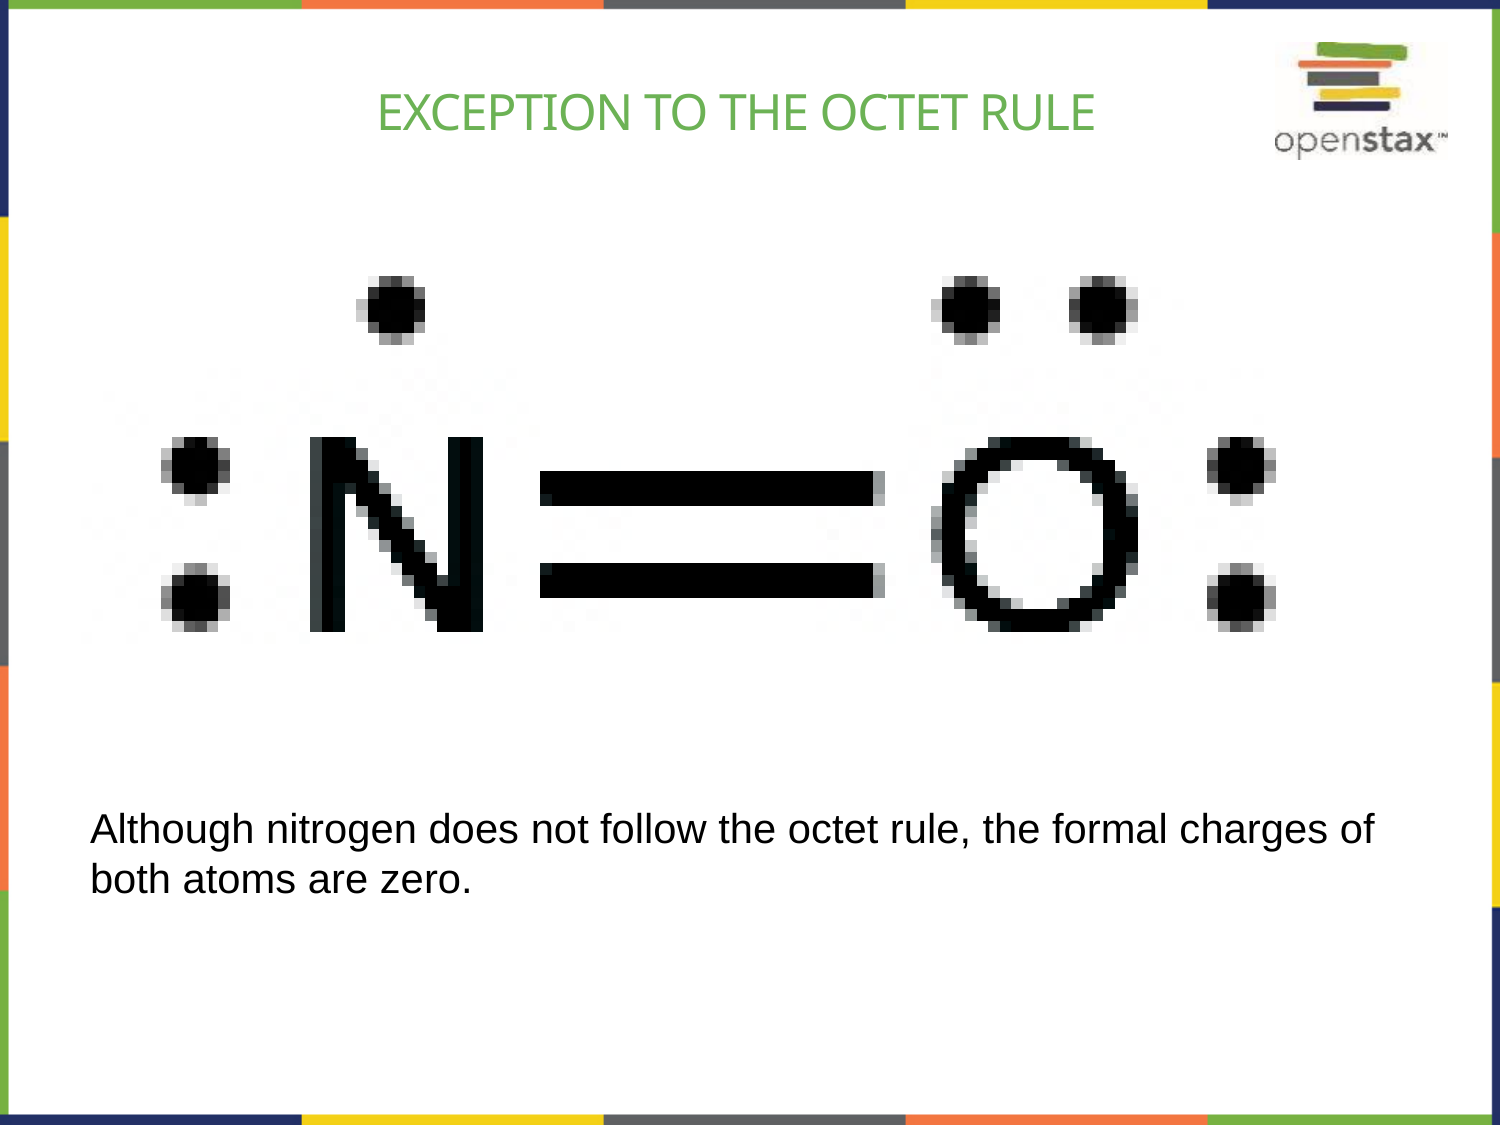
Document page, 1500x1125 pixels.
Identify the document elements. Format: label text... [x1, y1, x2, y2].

list Although nitrogen does not follow the octet rule, the formal charges of both atoms are zero. [75, 794, 1398, 986]
picture [0, 0, 1500, 1125]
title Exception to the Octet rule [75, 39, 1398, 148]
